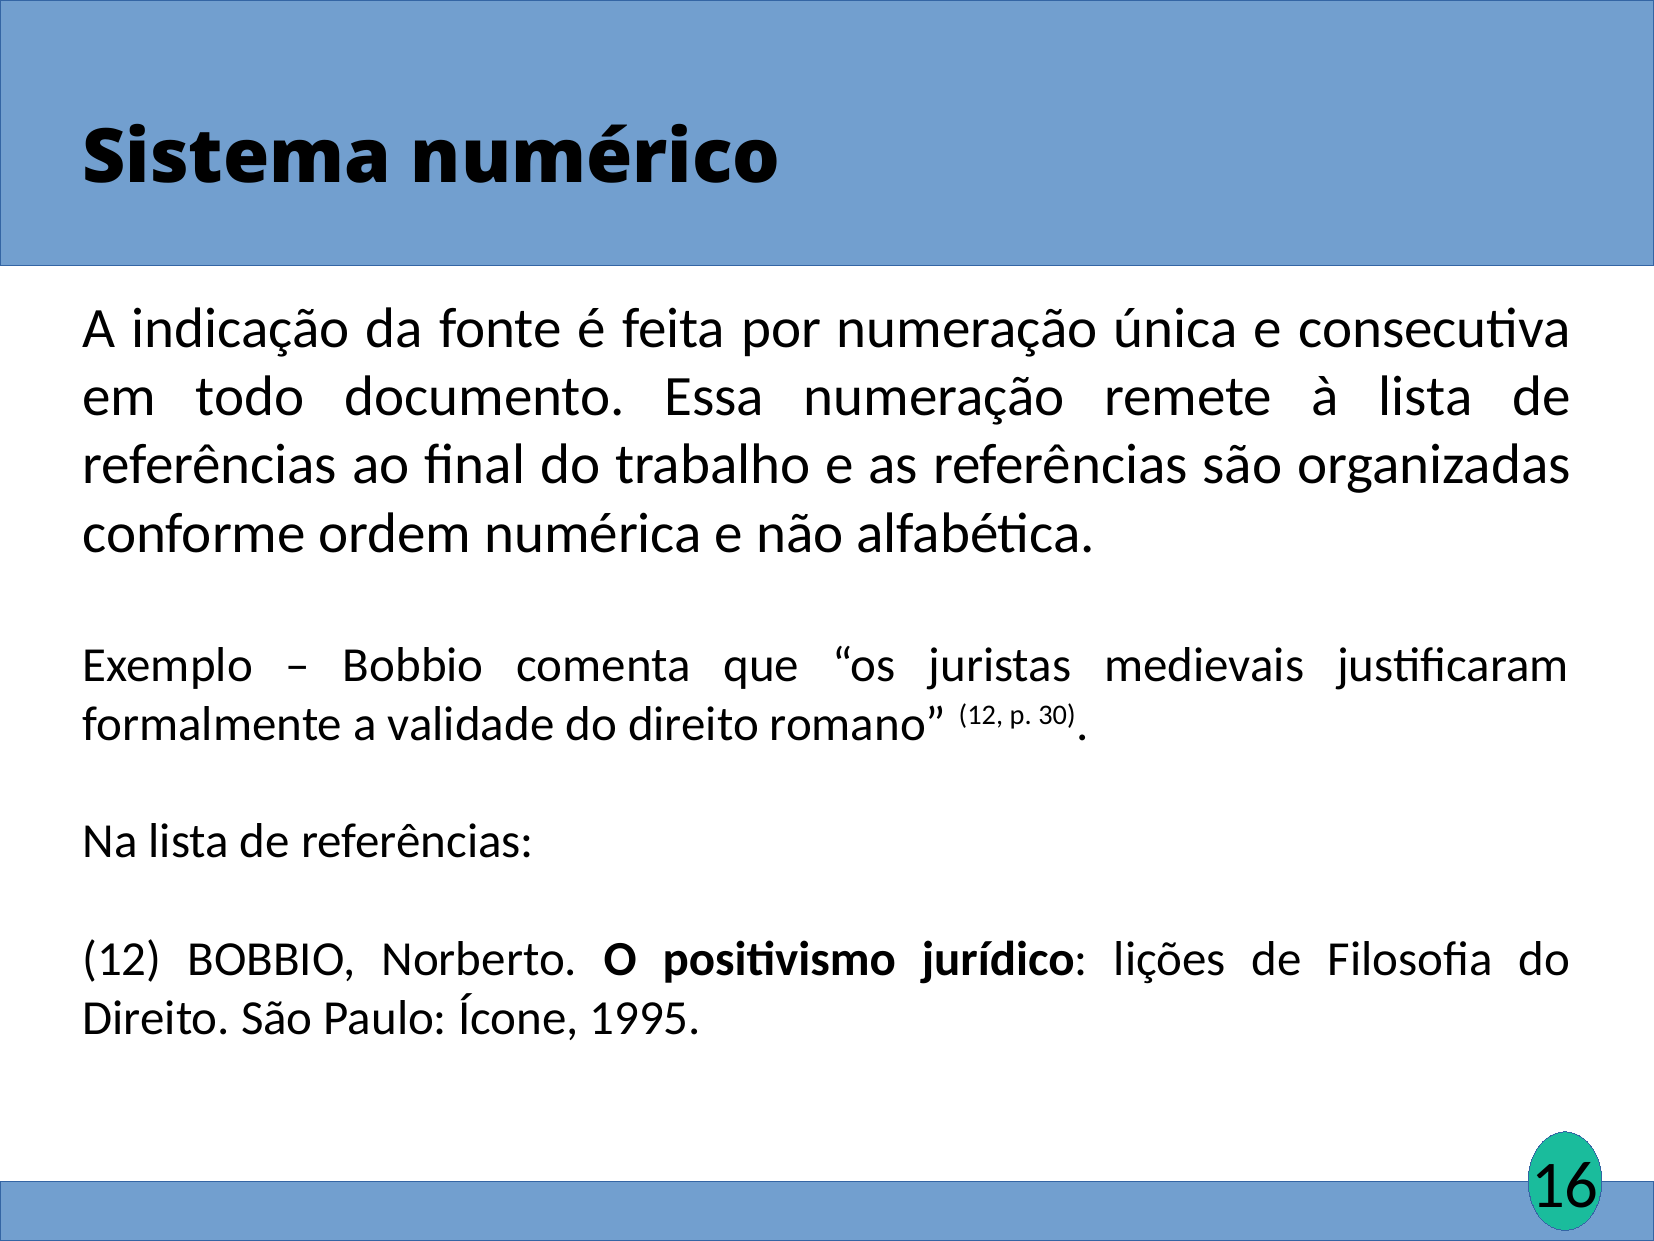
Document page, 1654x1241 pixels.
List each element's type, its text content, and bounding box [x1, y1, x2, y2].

title Sistema numérico [82, 49, 1571, 257]
list A indicação da fonte é feita por numeração única e consecutiva em todo documento. Essa numeração remete à lista de referências ao final do trabalho e as referências são organizadas conforme ordem numérica e não alfabética. Exemplo – Bobbio comenta que “os juristas medievais justificaram formalmente a validade do direito romano” (12, p. 30). Na lista de referências: (12) BOBBIO, Norberto. O positivismo jurídico: lições de Filosofia do Direito. São Paulo: Ícone, 1995. [82, 290, 1571, 1130]
